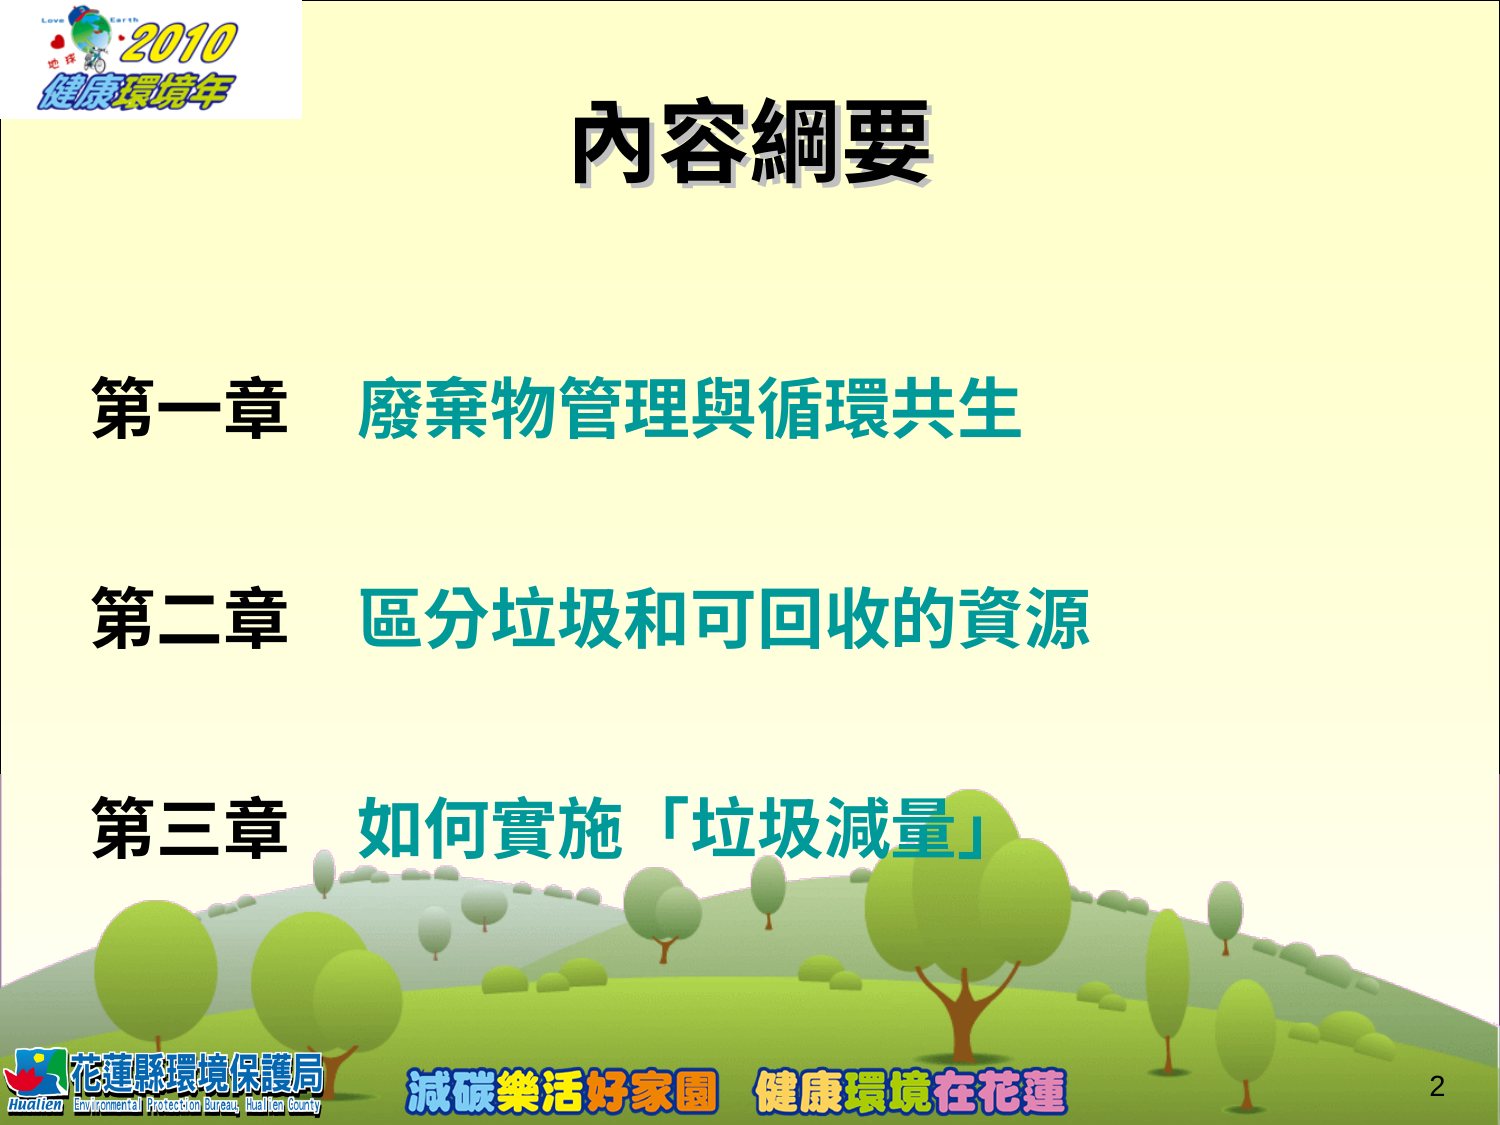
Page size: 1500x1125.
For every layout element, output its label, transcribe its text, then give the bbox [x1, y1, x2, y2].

title 內容綱要 [75, 45, 1426, 233]
picture [0, 0, 302, 119]
picture [0, 774, 1500, 1125]
list 第一章 廢棄物管理與循環共生 第二章 區分垃圾和可回收的資源 第三章 如何實施「垃圾減量」 [75, 262, 1426, 1005]
